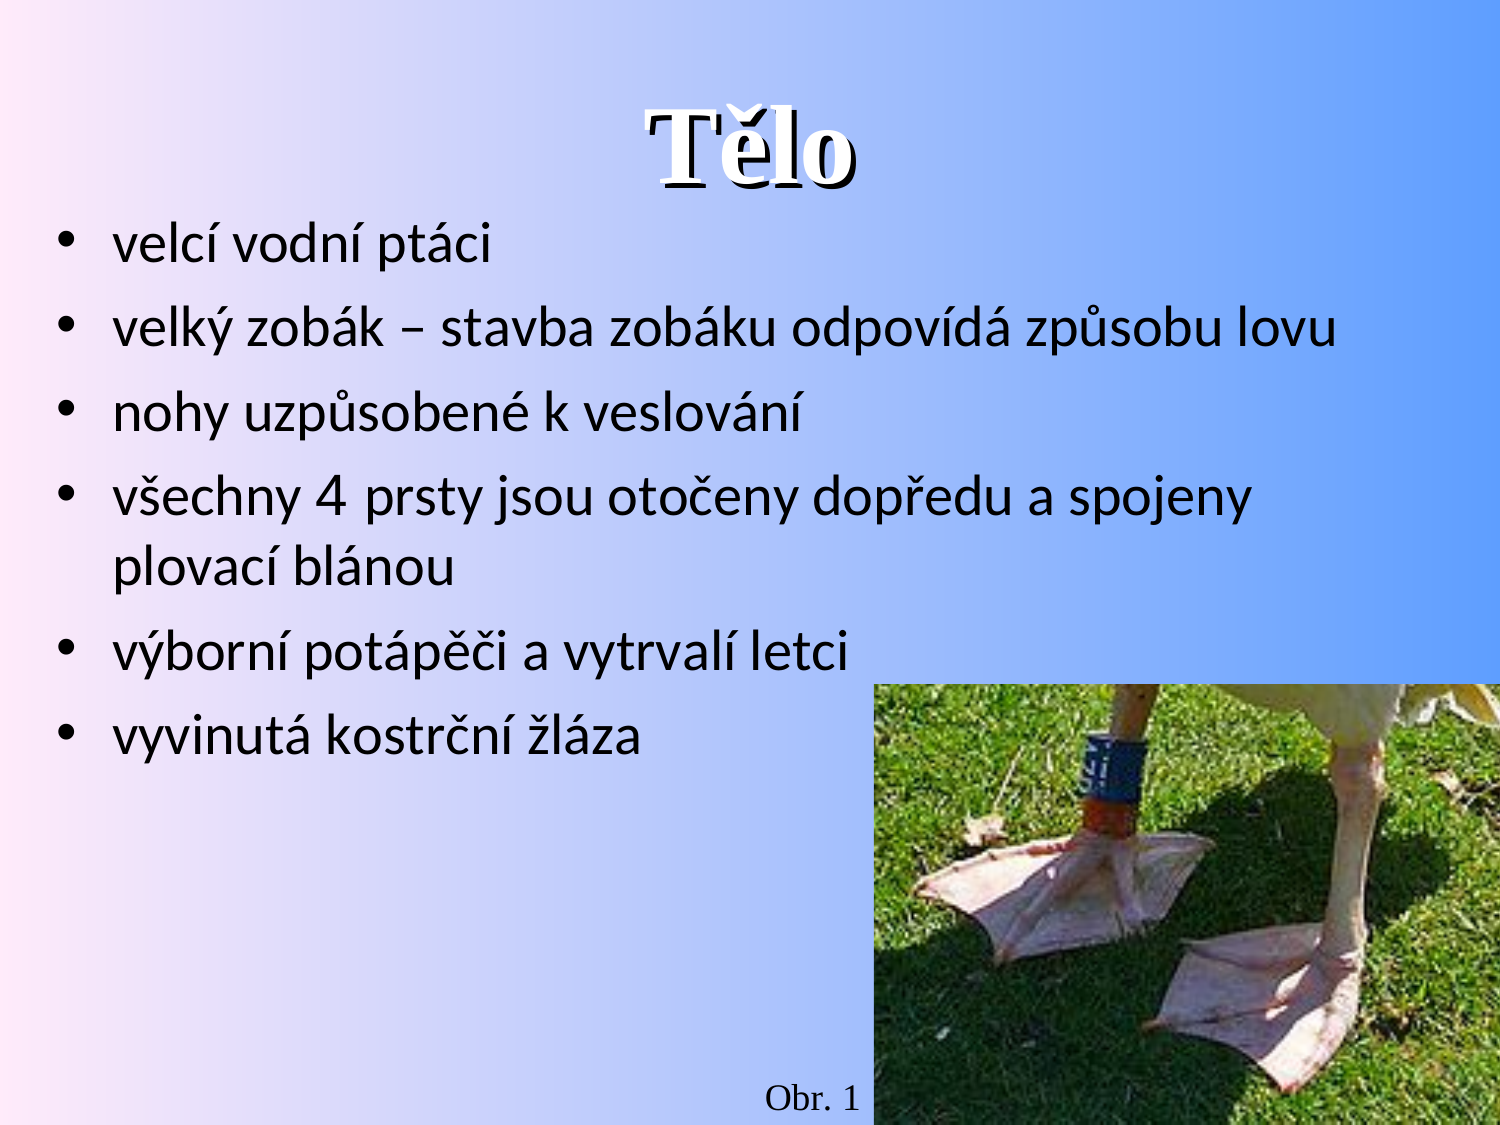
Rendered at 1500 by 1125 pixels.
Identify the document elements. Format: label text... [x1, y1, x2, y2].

title Tělo [75, 45, 1426, 233]
list velcí vodní ptáci velký zobák – stavba zobáku odpovídá způsobu lovu nohy uzpůsobené k veslování všechny 4 prsty jsou otočeny dopředu a spojeny plovací blánou výborní potápěči a vytrvalí letci vyvinutá kostrční žláza [41, 196, 1425, 939]
text_box Obr. 1 [749, 1064, 873, 1125]
picture [873, 684, 1500, 1125]
